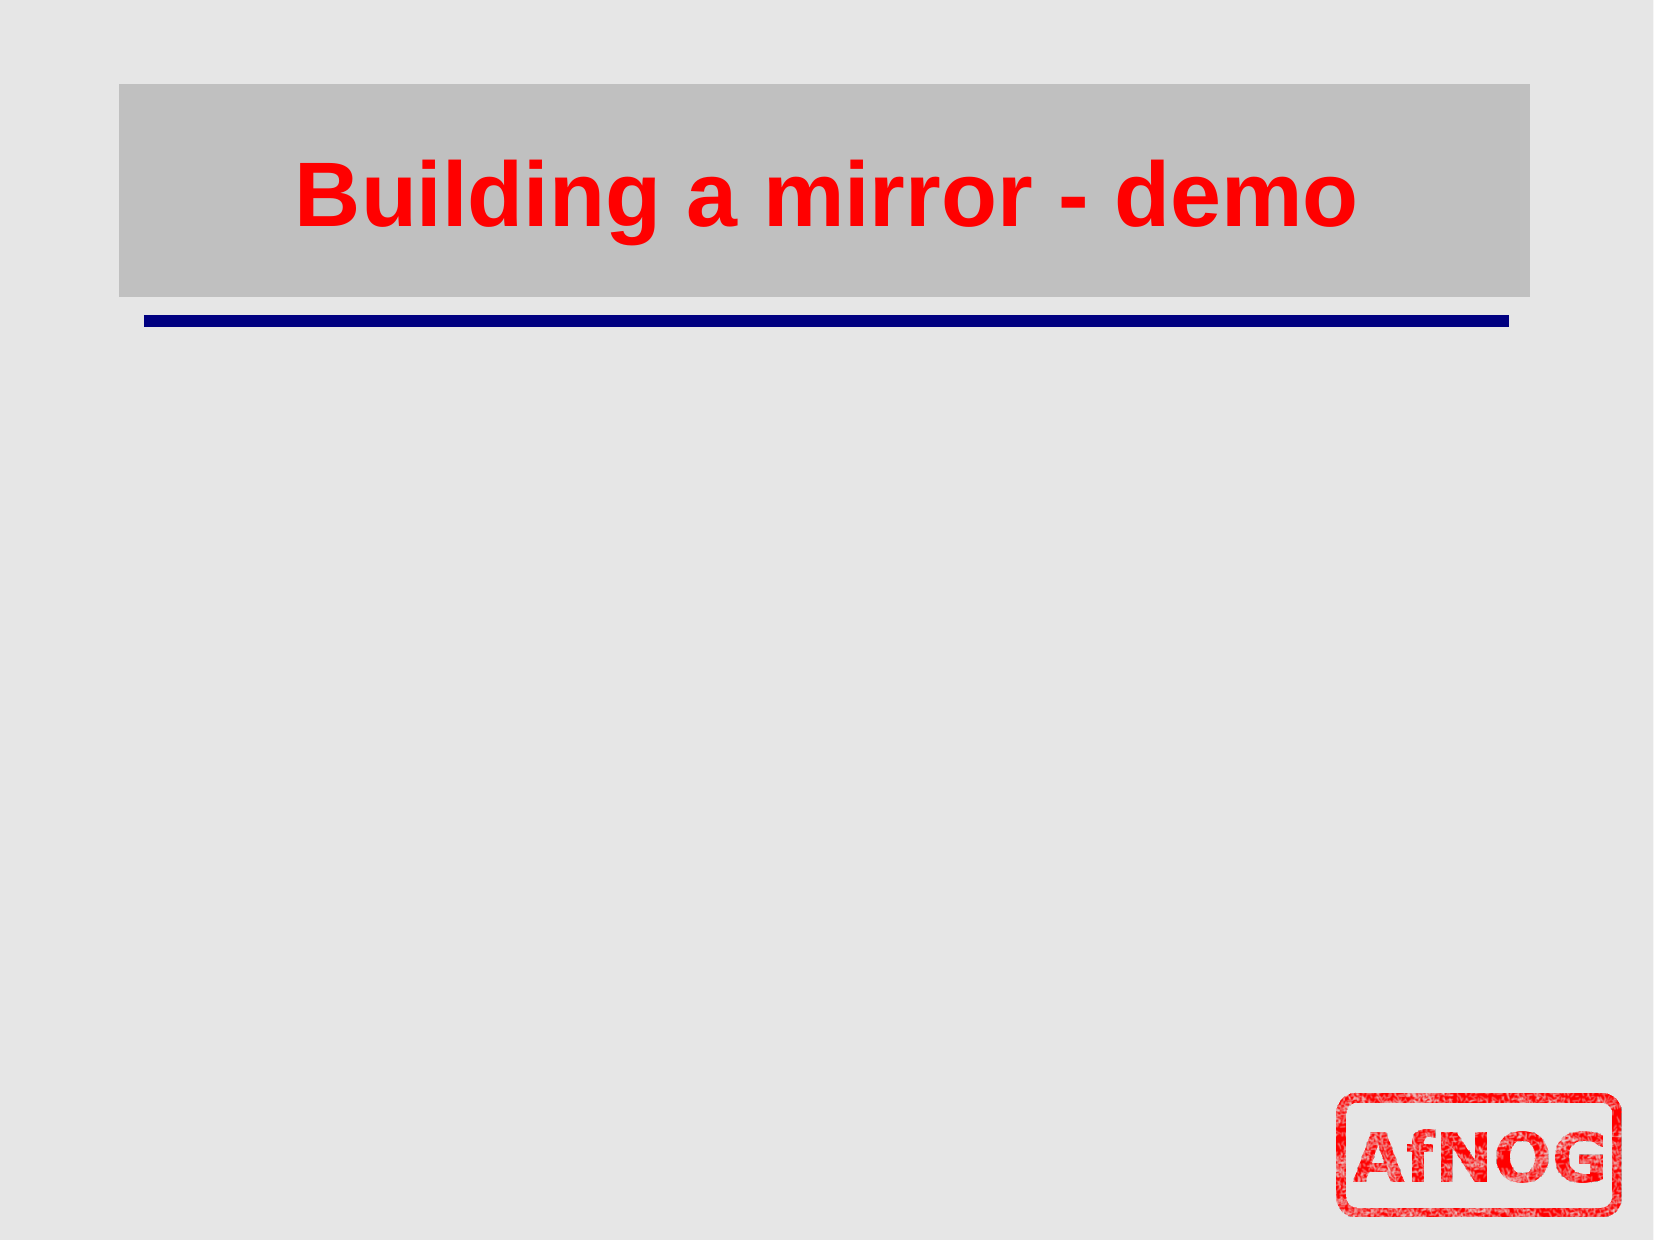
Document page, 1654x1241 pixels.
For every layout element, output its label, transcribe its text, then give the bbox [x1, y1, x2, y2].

picture [1336, 1092, 1622, 1217]
title Building a mirror - demo [121, 91, 1534, 299]
